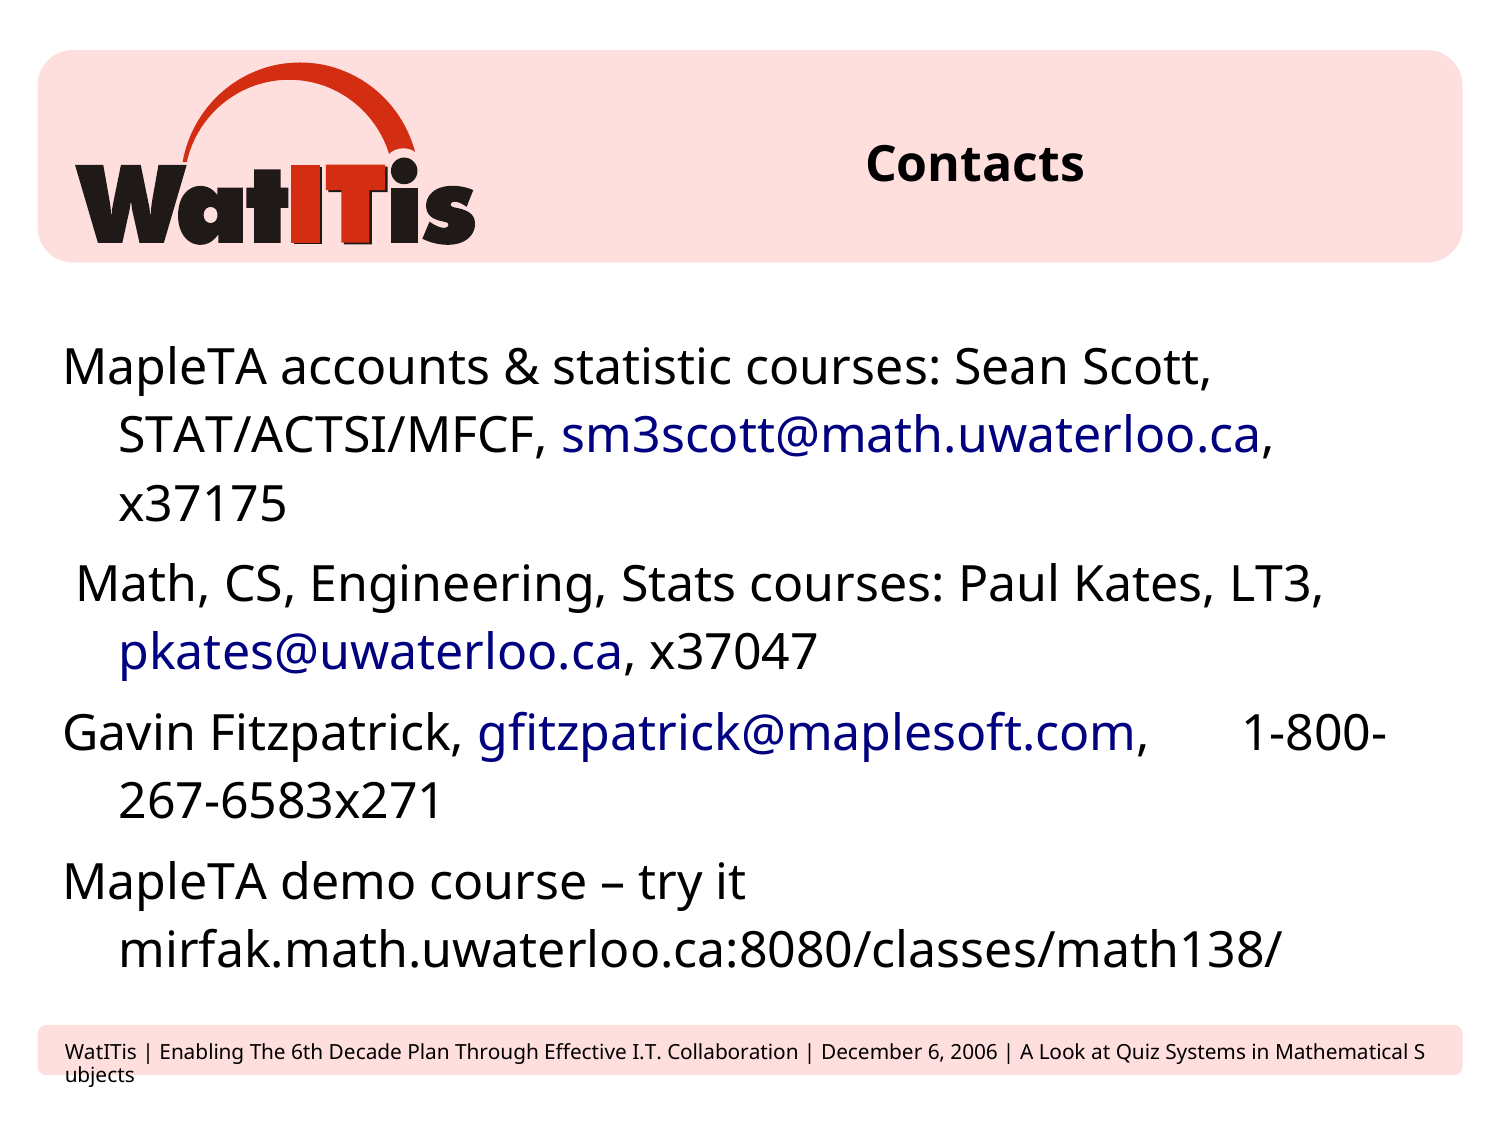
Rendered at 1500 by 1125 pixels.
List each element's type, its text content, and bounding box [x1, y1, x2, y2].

title Contacts [500, 69, 1450, 256]
list MapleTA accounts & statistic courses: Sean Scott, STAT/ACTSI/MFCF, sm3scott@math.uwaterloo.ca, x37175 Math, CS, Engineering, Stats courses: Paul Kates, LT3, pkates@uwaterloo.ca, x37047 Gavin Fitzpatrick, gfitzpatrick@maplesoft.com, 1-800-267-6583x271 MapleTA demo course – try it mirfak.math.uwaterloo.ca:8080/classes/math138/ [62, 330, 1450, 948]
